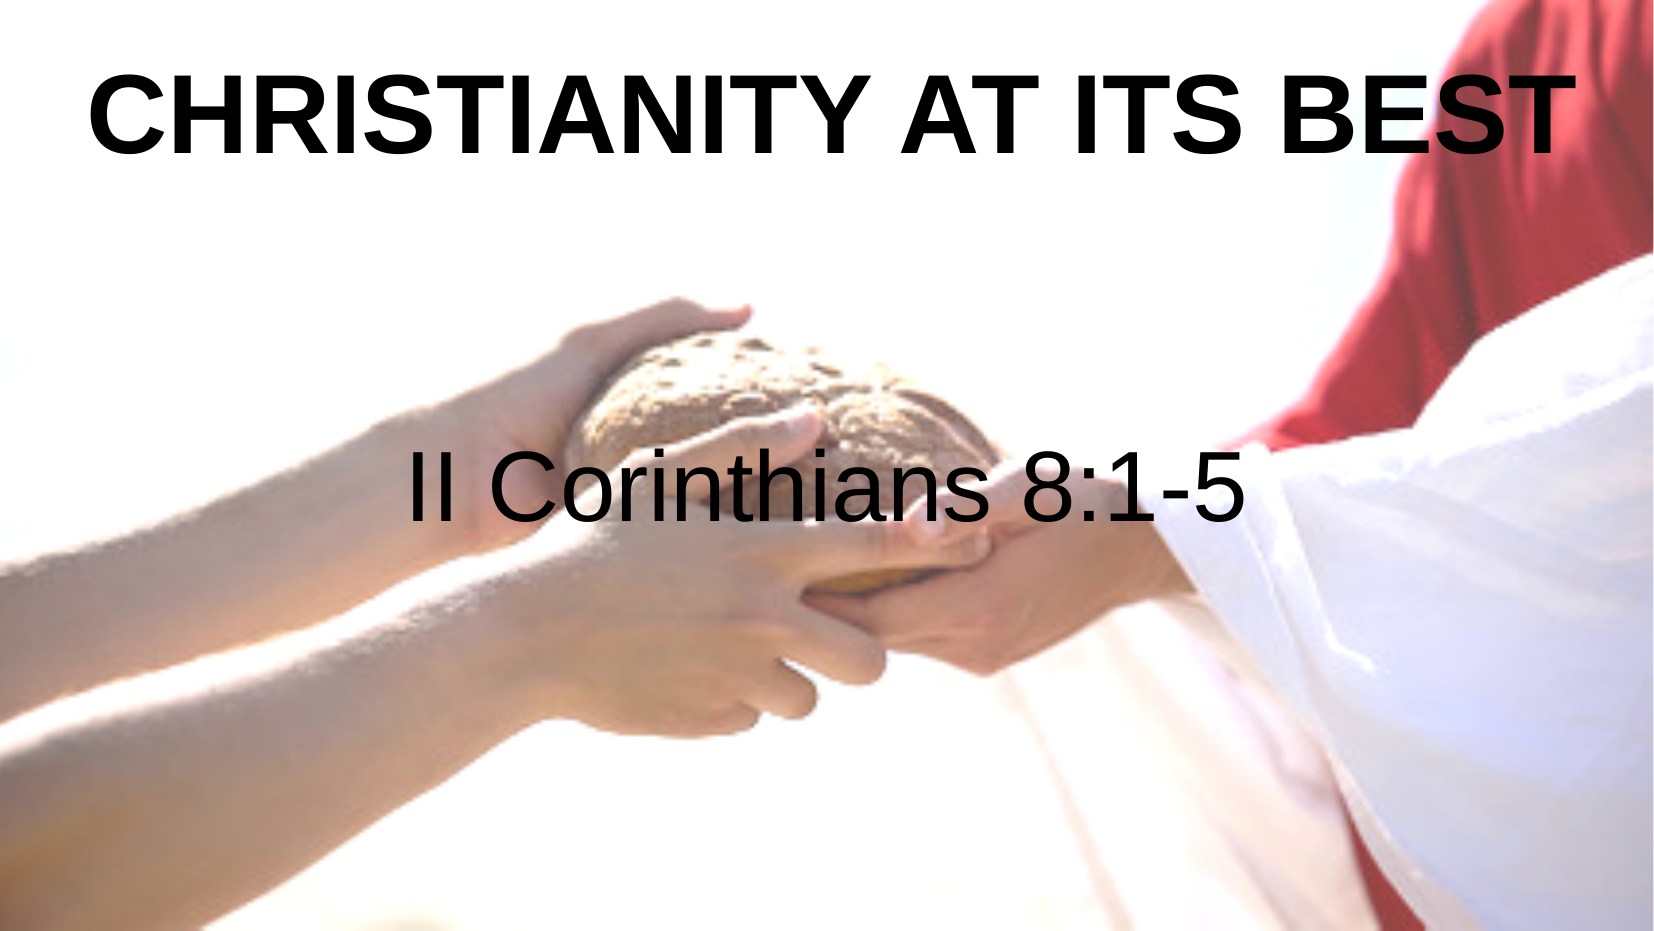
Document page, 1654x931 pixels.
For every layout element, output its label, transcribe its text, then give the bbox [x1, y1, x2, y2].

picture [0, 0, 1654, 931]
title CHRISTIANITY AT ITS BEST [60, 0, 1606, 241]
subtitle II Corinthians 8:1-5 [82, 217, 1571, 758]
